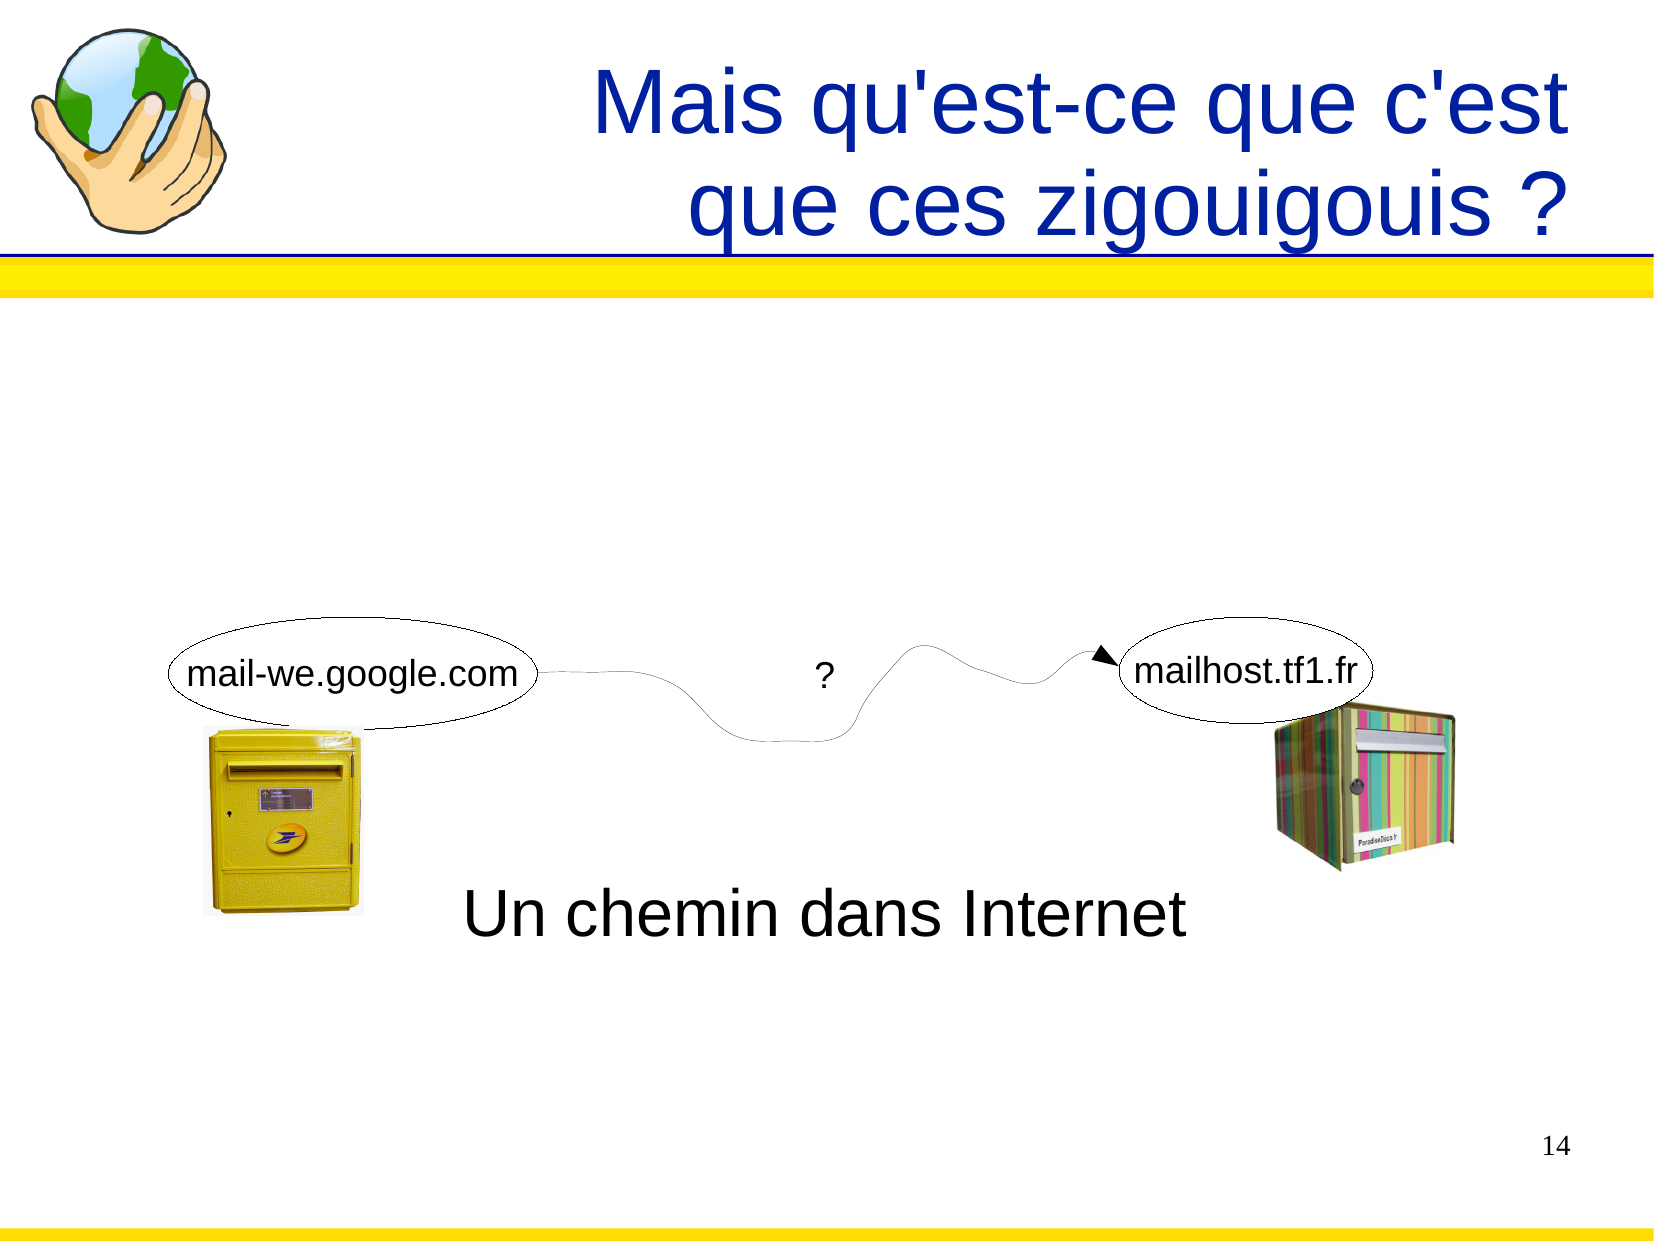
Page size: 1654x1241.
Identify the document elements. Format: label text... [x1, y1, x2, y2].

text_box Un chemin dans Internet [447, 868, 1207, 958]
text_box ? [799, 646, 851, 706]
picture [11, 14, 246, 248]
text_box mail-we.google.com [168, 617, 538, 730]
picture [203, 726, 364, 916]
picture [1223, 696, 1515, 875]
text_box mailhost.tf1.fr [1119, 617, 1374, 724]
title Mais qu'est-ce que c'est que ces zigouigouis ? [372, 49, 1571, 257]
